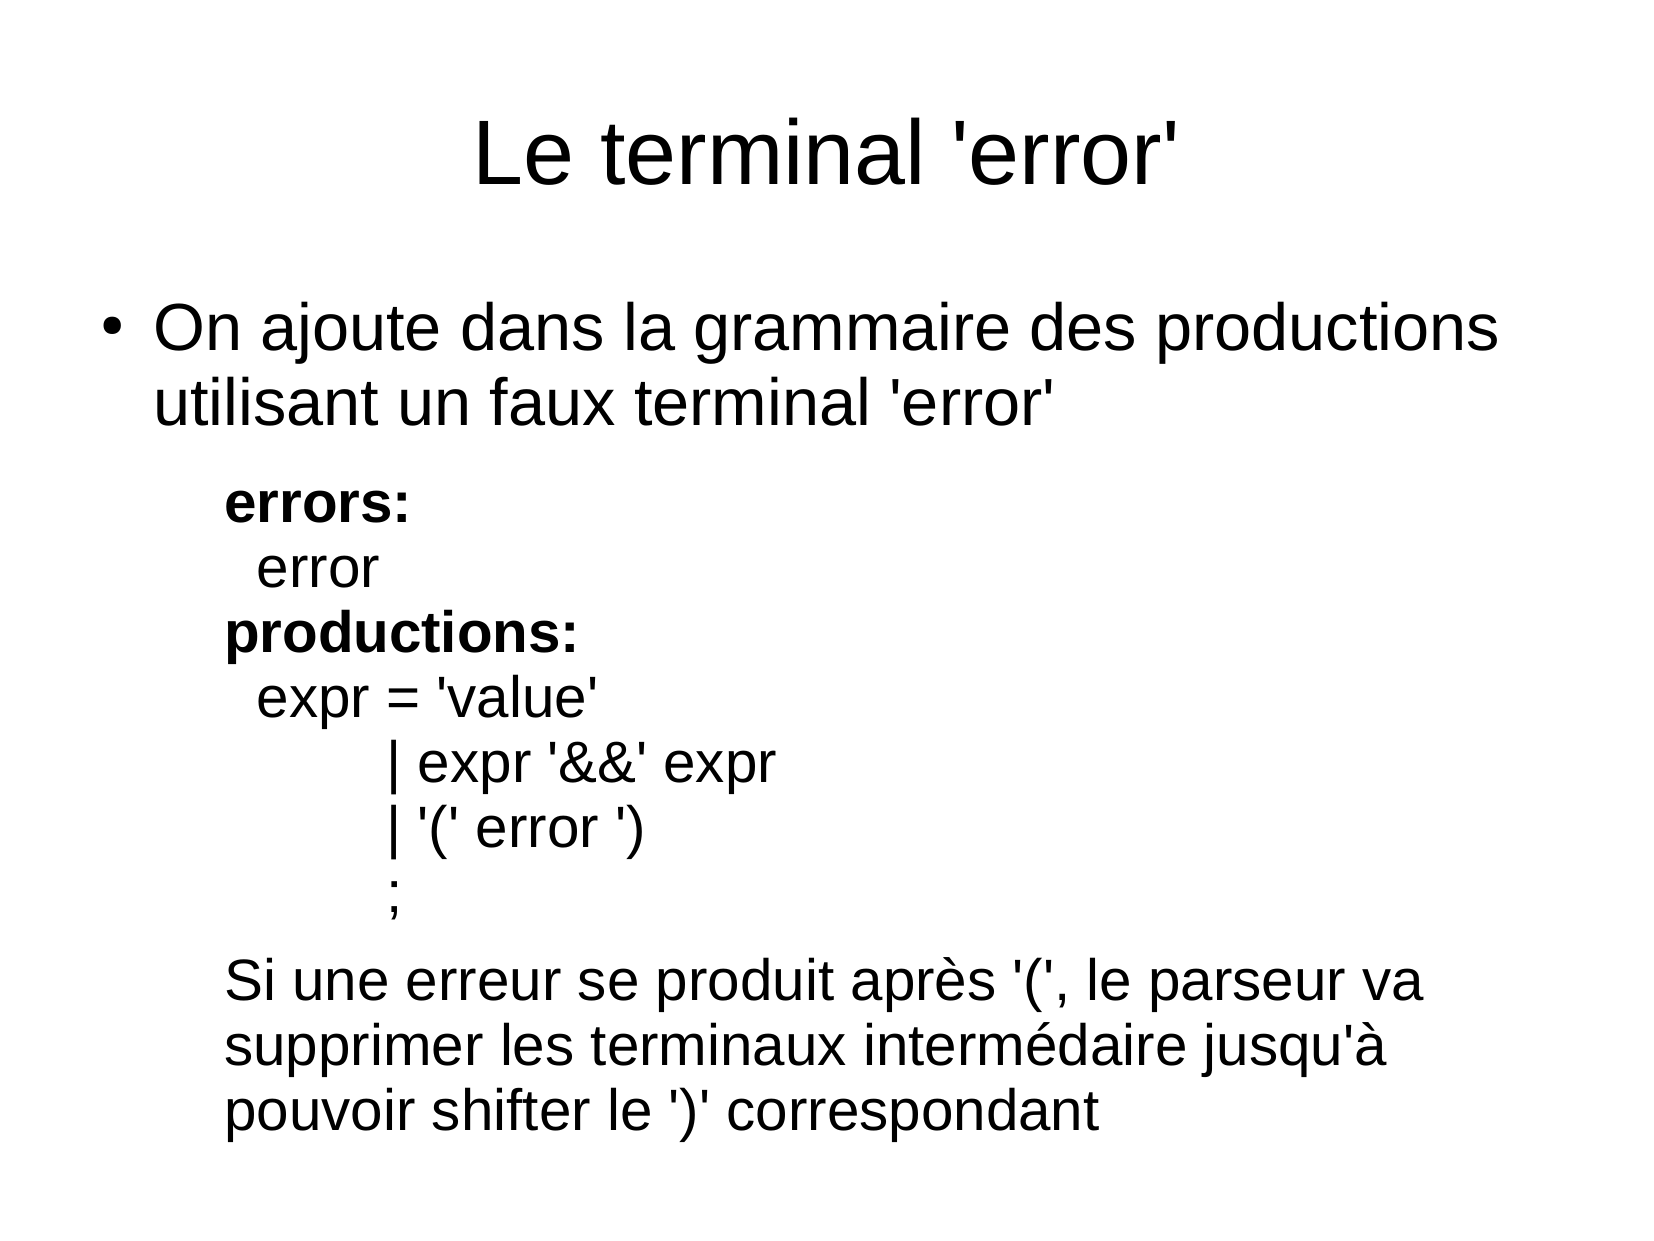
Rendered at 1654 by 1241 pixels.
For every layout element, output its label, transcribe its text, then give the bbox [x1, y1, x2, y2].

list On ajoute dans la grammaire des productions utilisant un faux terminal 'error' errors: error productions: expr = 'value' | expr '&&' expr | '(' error ') ; Si une erreur se produit après '(', le parseur va supprimer les terminaux intermédaire jusqu'à pouvoir shifter le ')' correspondant [82, 290, 1571, 1144]
title Le terminal 'error' [82, 56, 1571, 250]
